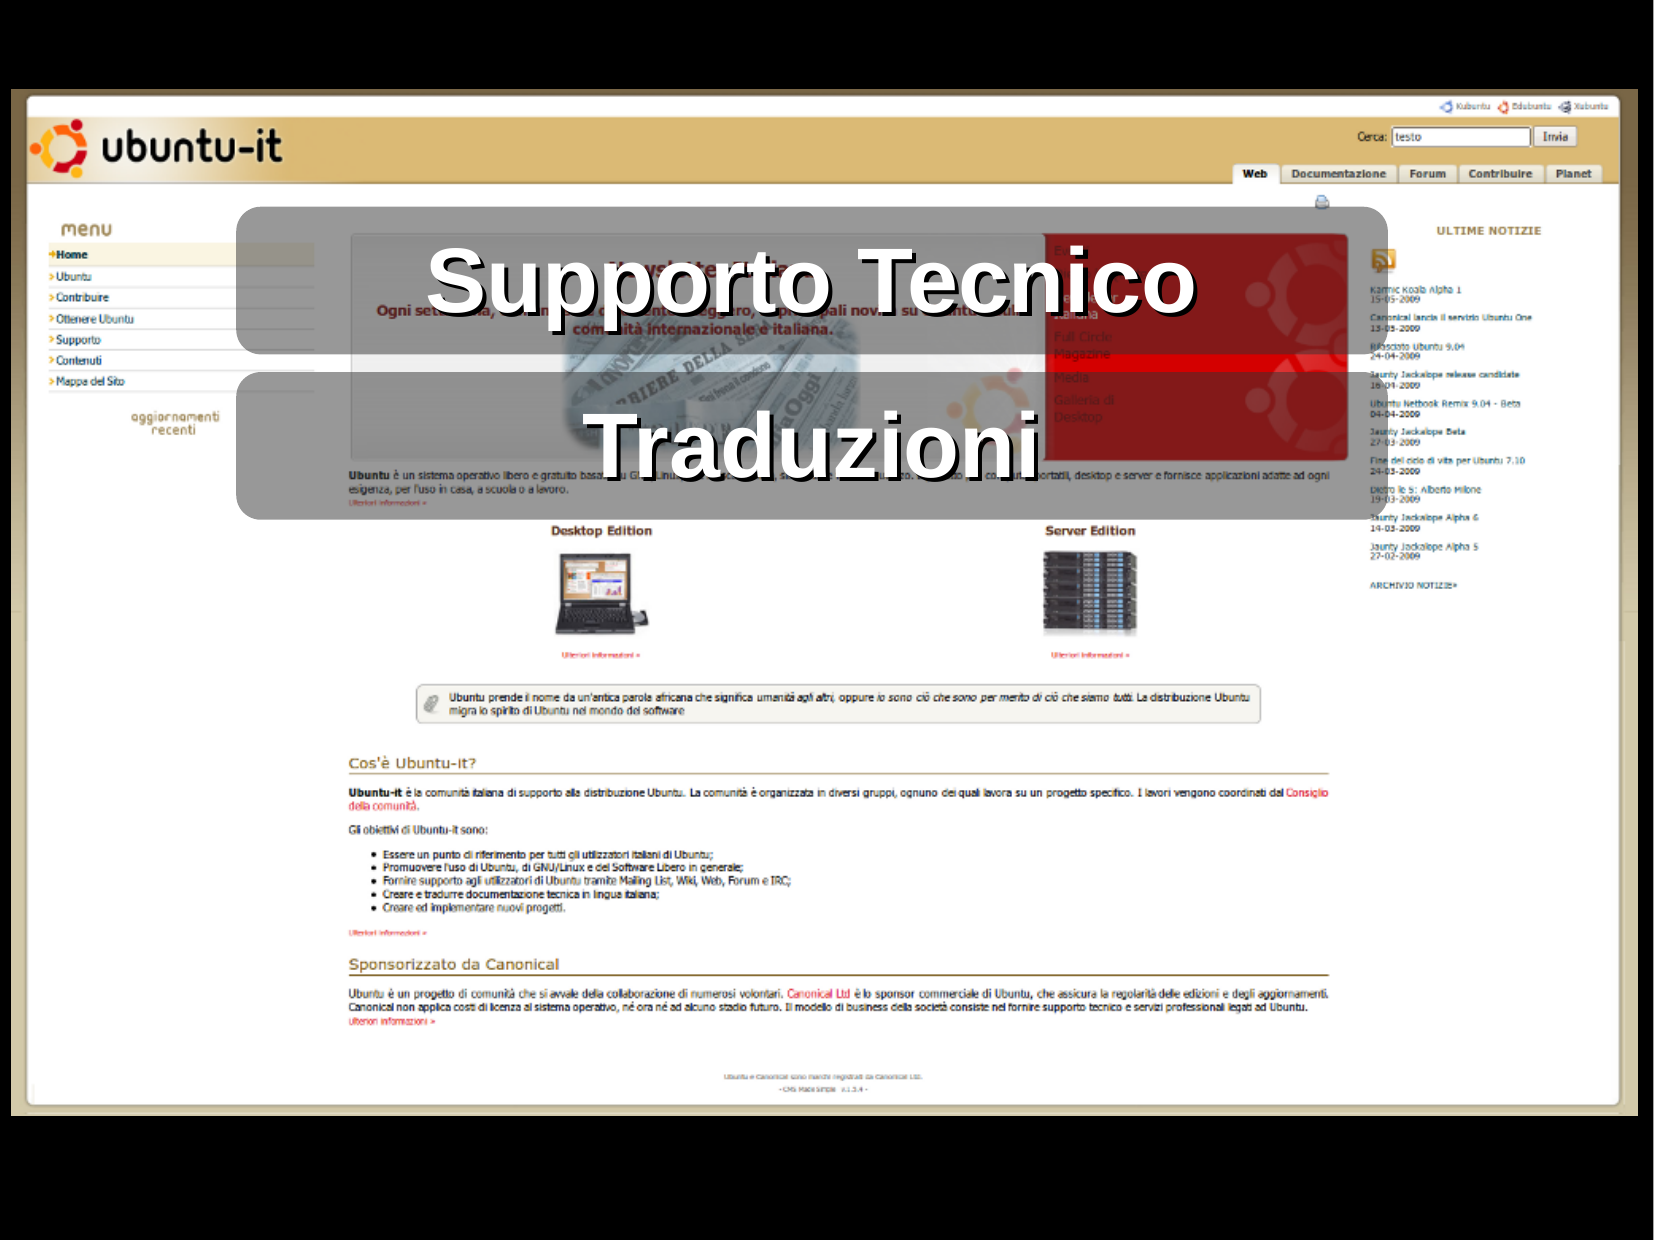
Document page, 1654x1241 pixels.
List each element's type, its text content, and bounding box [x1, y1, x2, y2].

text_box Traduzioni [236, 372, 1388, 520]
text_box Supporto Tecnico [236, 206, 1388, 355]
picture [11, 89, 1638, 1116]
